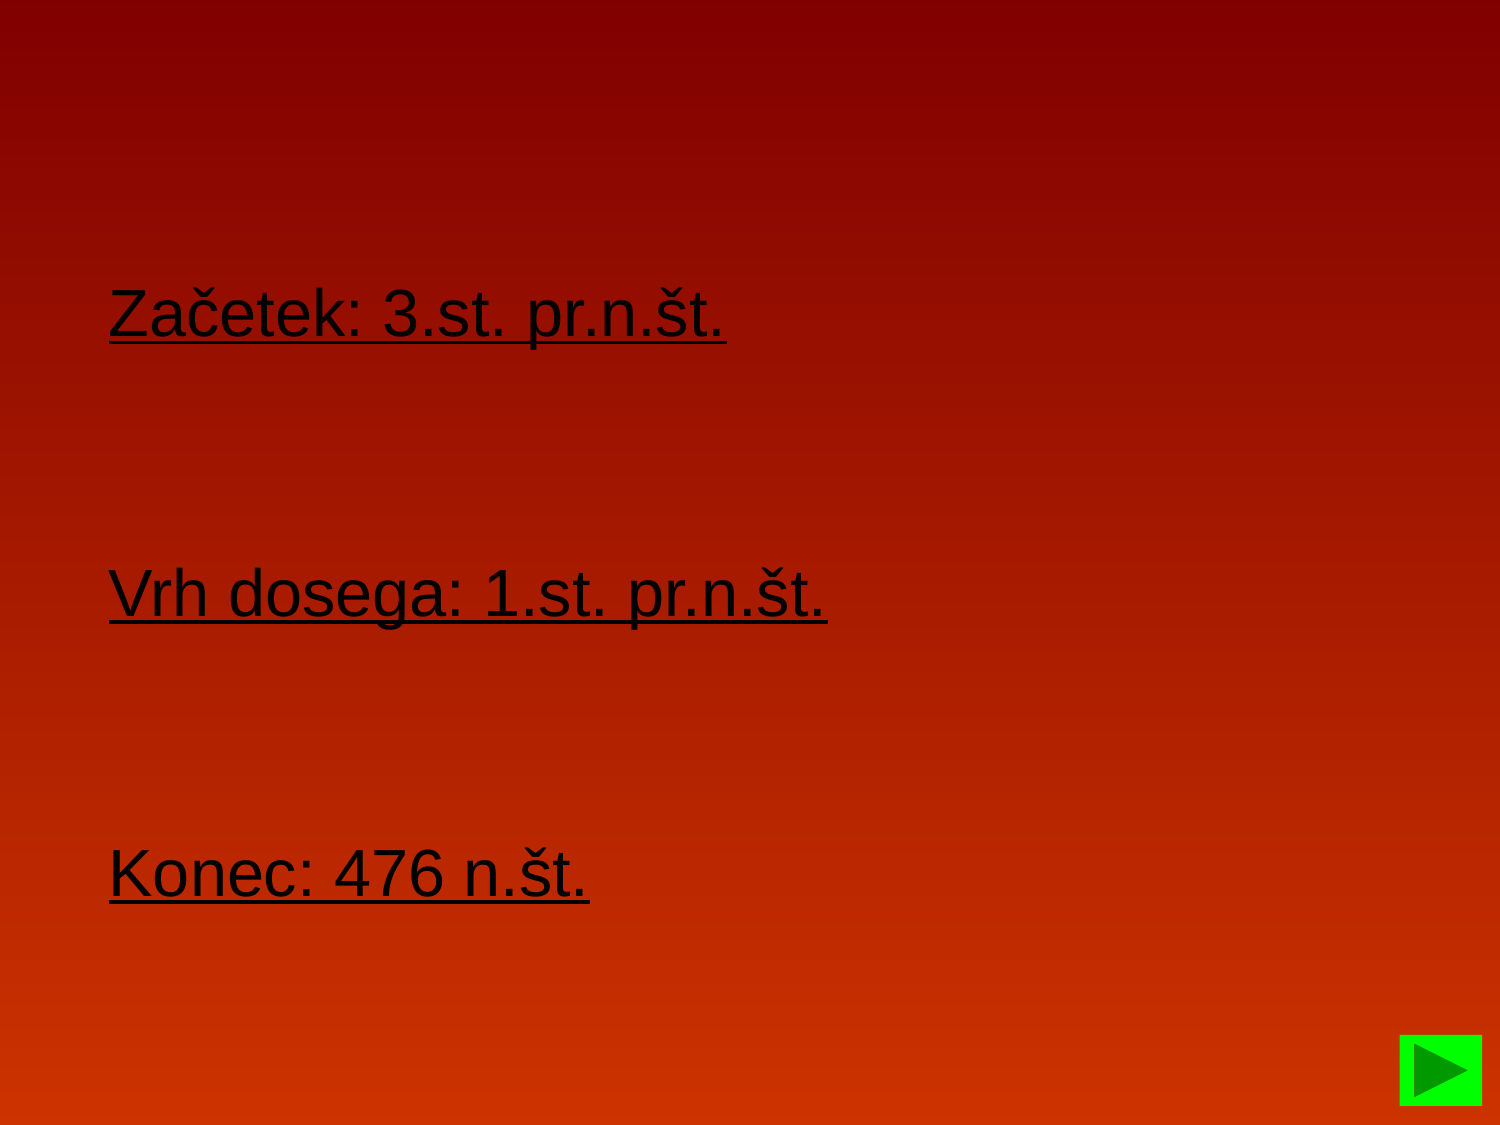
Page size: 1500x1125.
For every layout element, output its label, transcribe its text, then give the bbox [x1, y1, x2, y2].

text_box [1399, 1034, 1483, 1106]
list Začetek: 3.st. pr.n.št. Vrh dosega: 1.st. pr.n.št. Konec: 476 n.št. [75, 262, 1425, 1005]
